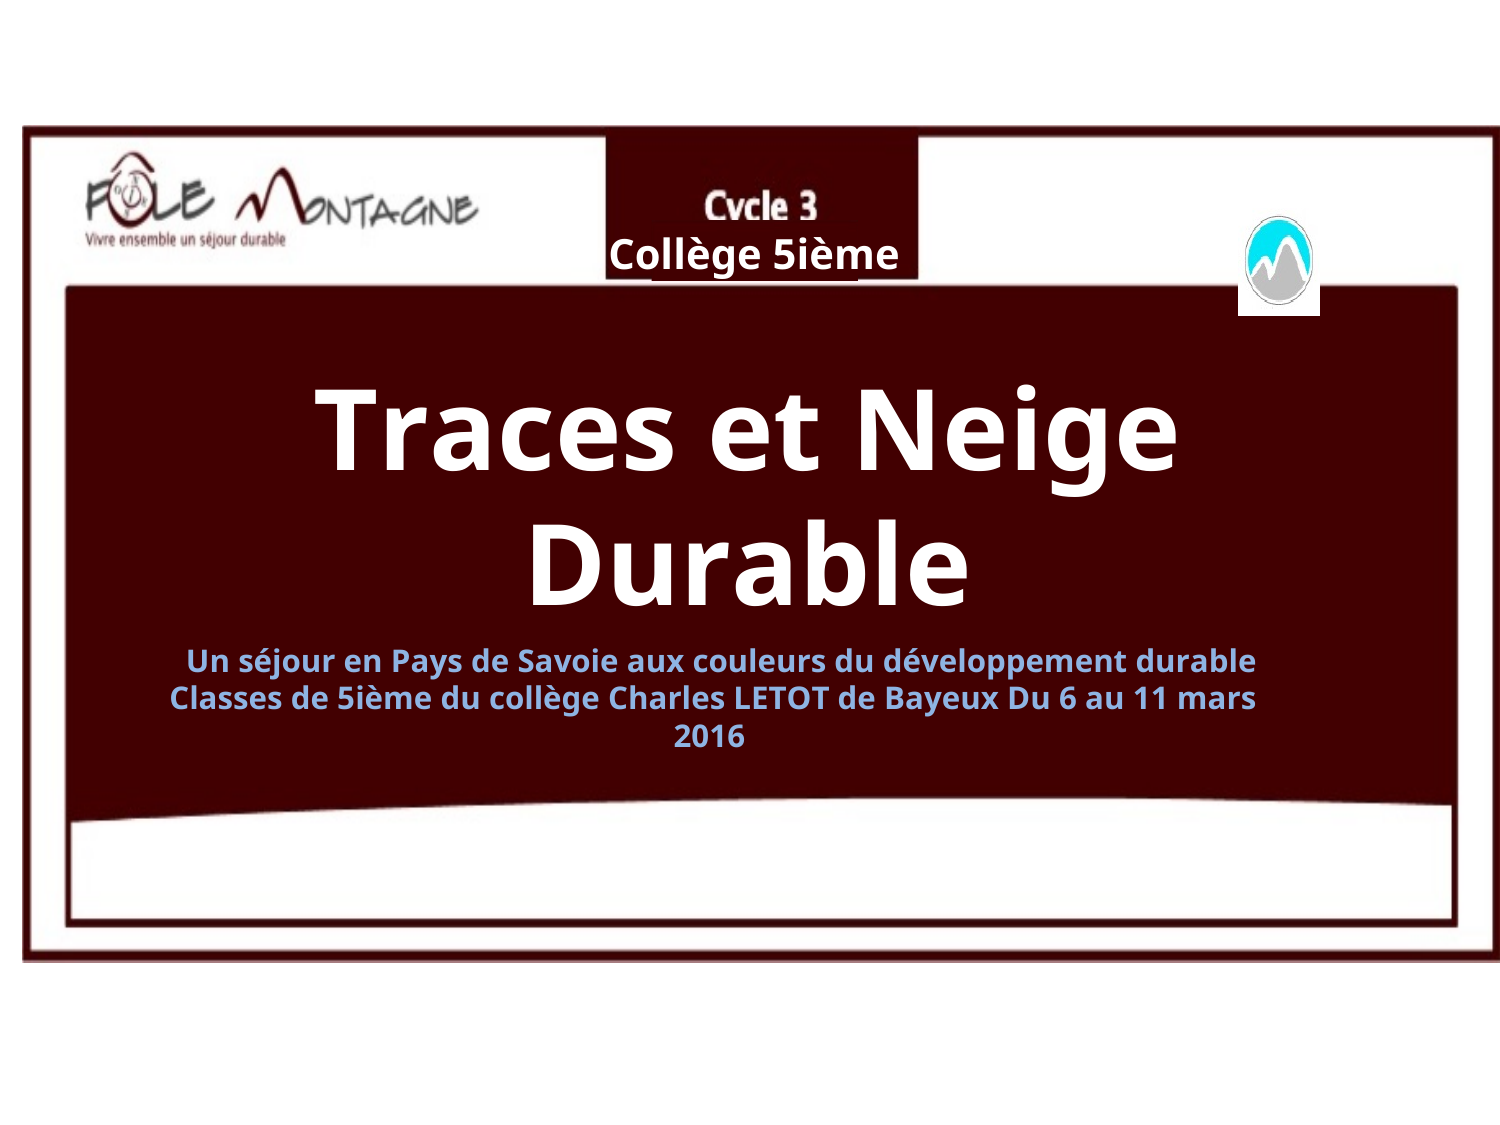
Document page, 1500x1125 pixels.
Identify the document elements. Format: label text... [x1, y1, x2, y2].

picture [22, 125, 1500, 963]
text_box Traces et Neige Durable [253, 349, 1242, 633]
text_box Collège 5ième [572, 220, 936, 286]
text_box Un séjour en Pays de Savoie aux couleurs du développement durable Classes de 5ième du collège Charles LETOT de Bayeux Du 6 au 11 mars 2016 [123, 633, 1296, 762]
